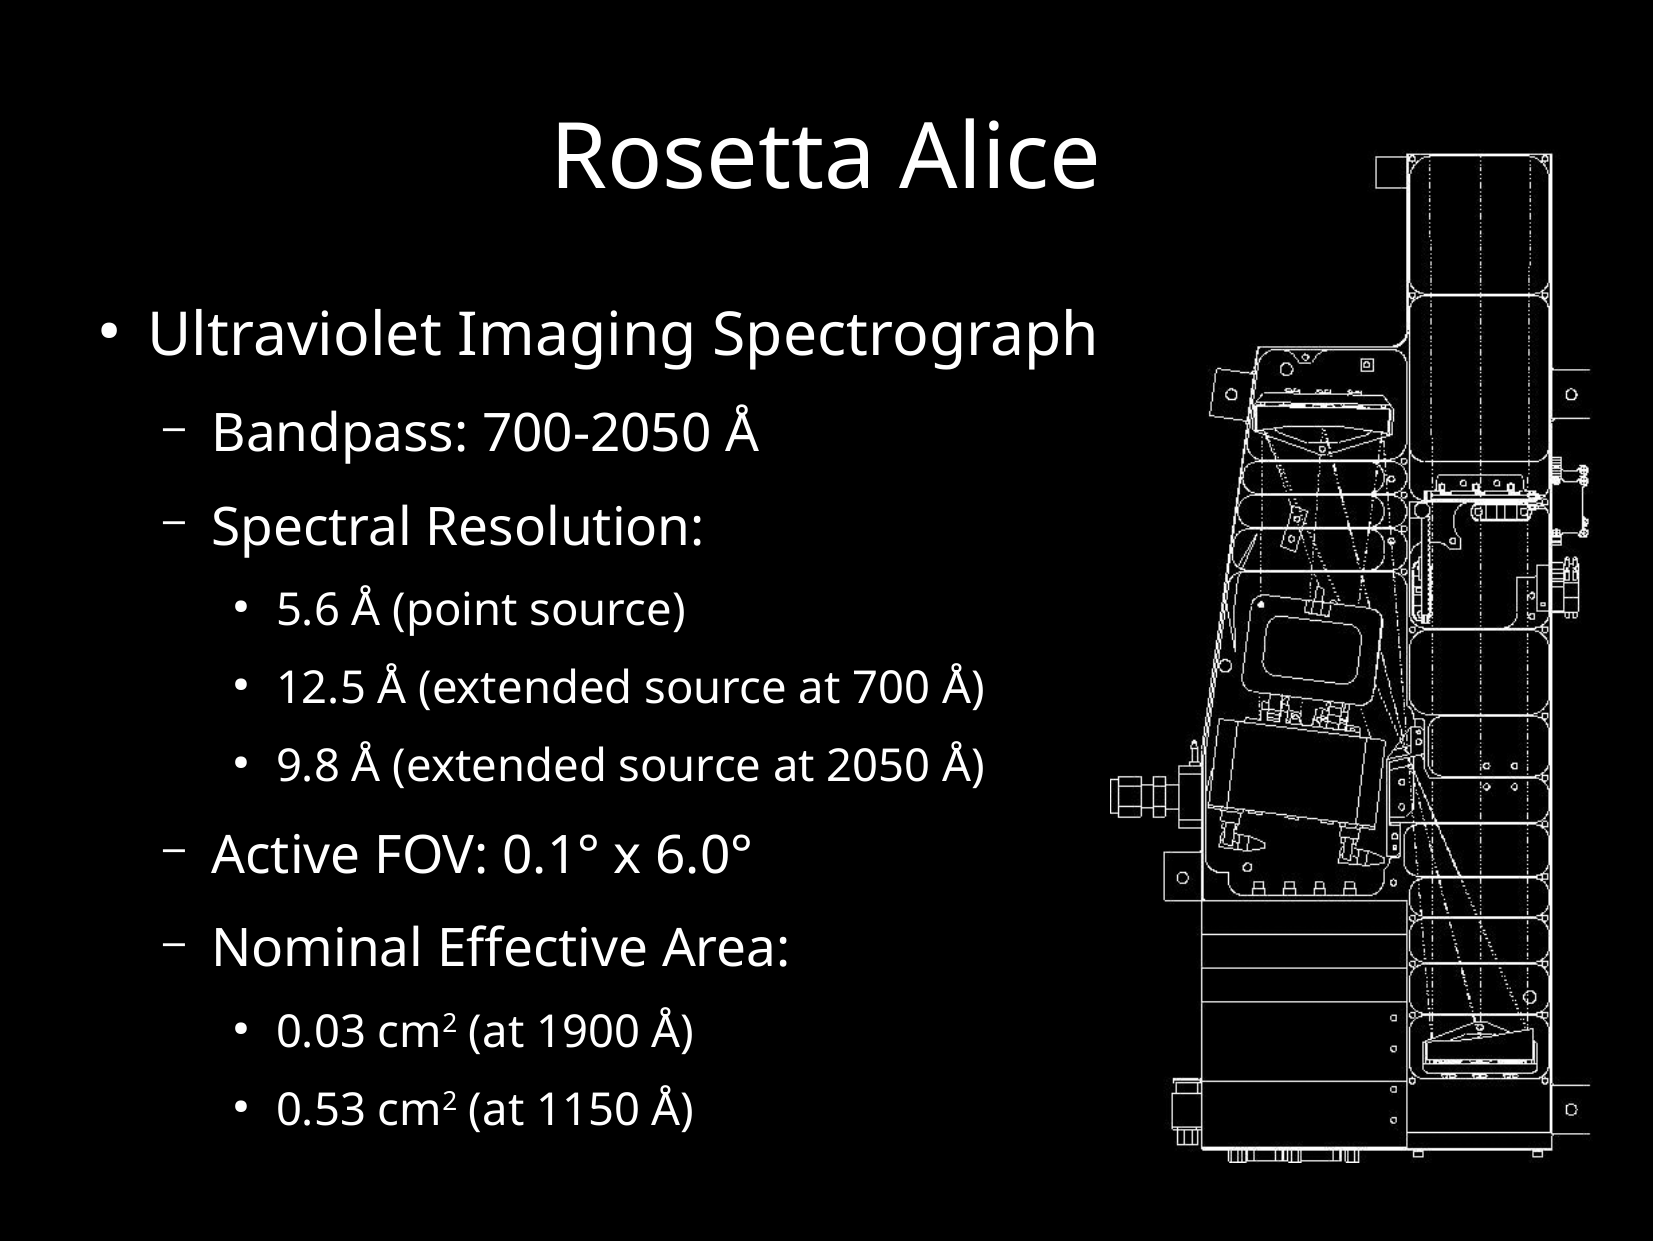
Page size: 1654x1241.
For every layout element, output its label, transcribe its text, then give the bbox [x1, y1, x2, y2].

list Ultraviolet Imaging Spectrograph Bandpass: 700-2050 Å Spectral Resolution: 5.6 Å (point source) 12.5 Å (extended source at 700 Å) 9.8 Å (extended source at 2050 Å) Active FOV: 0.1° x 6.0° Nominal Effective Area: 0.03 cm2 (at 1900 Å) 0.53 cm2 (at 1150 Å) [82, 290, 1571, 1141]
title Rosetta Alice [82, 49, 1571, 257]
picture [1110, 112, 1625, 1163]
